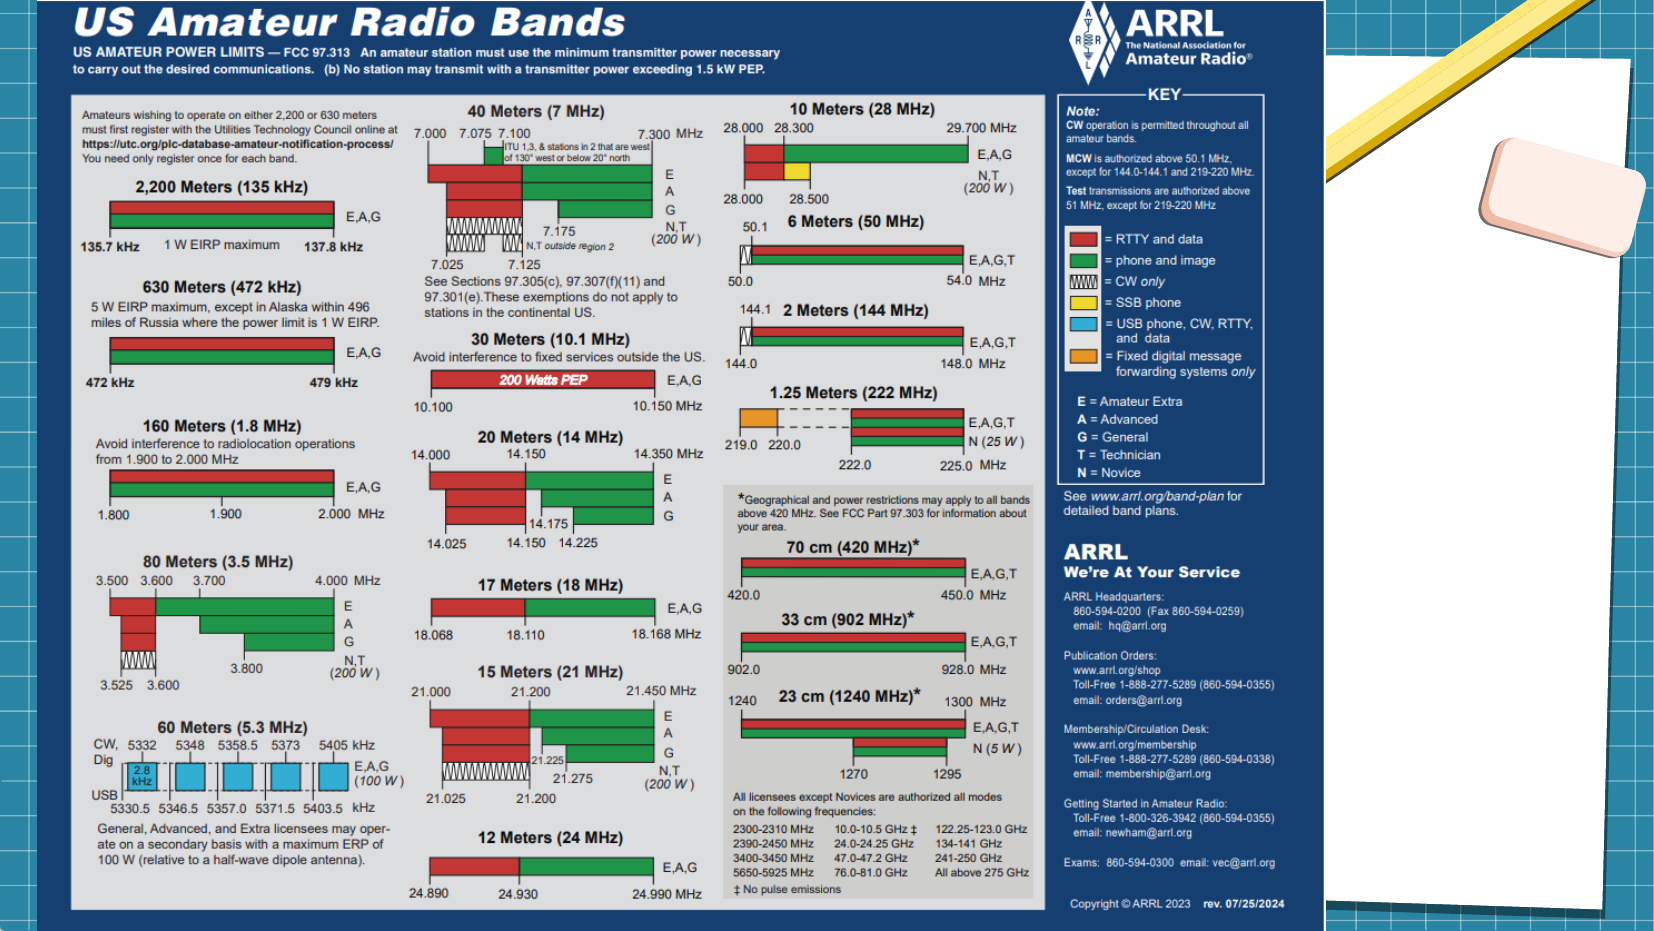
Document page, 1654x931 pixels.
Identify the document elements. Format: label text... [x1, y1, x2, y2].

title Amateur Radio Allocations [1326, 37, 1571, 193]
picture [37, 0, 1326, 931]
